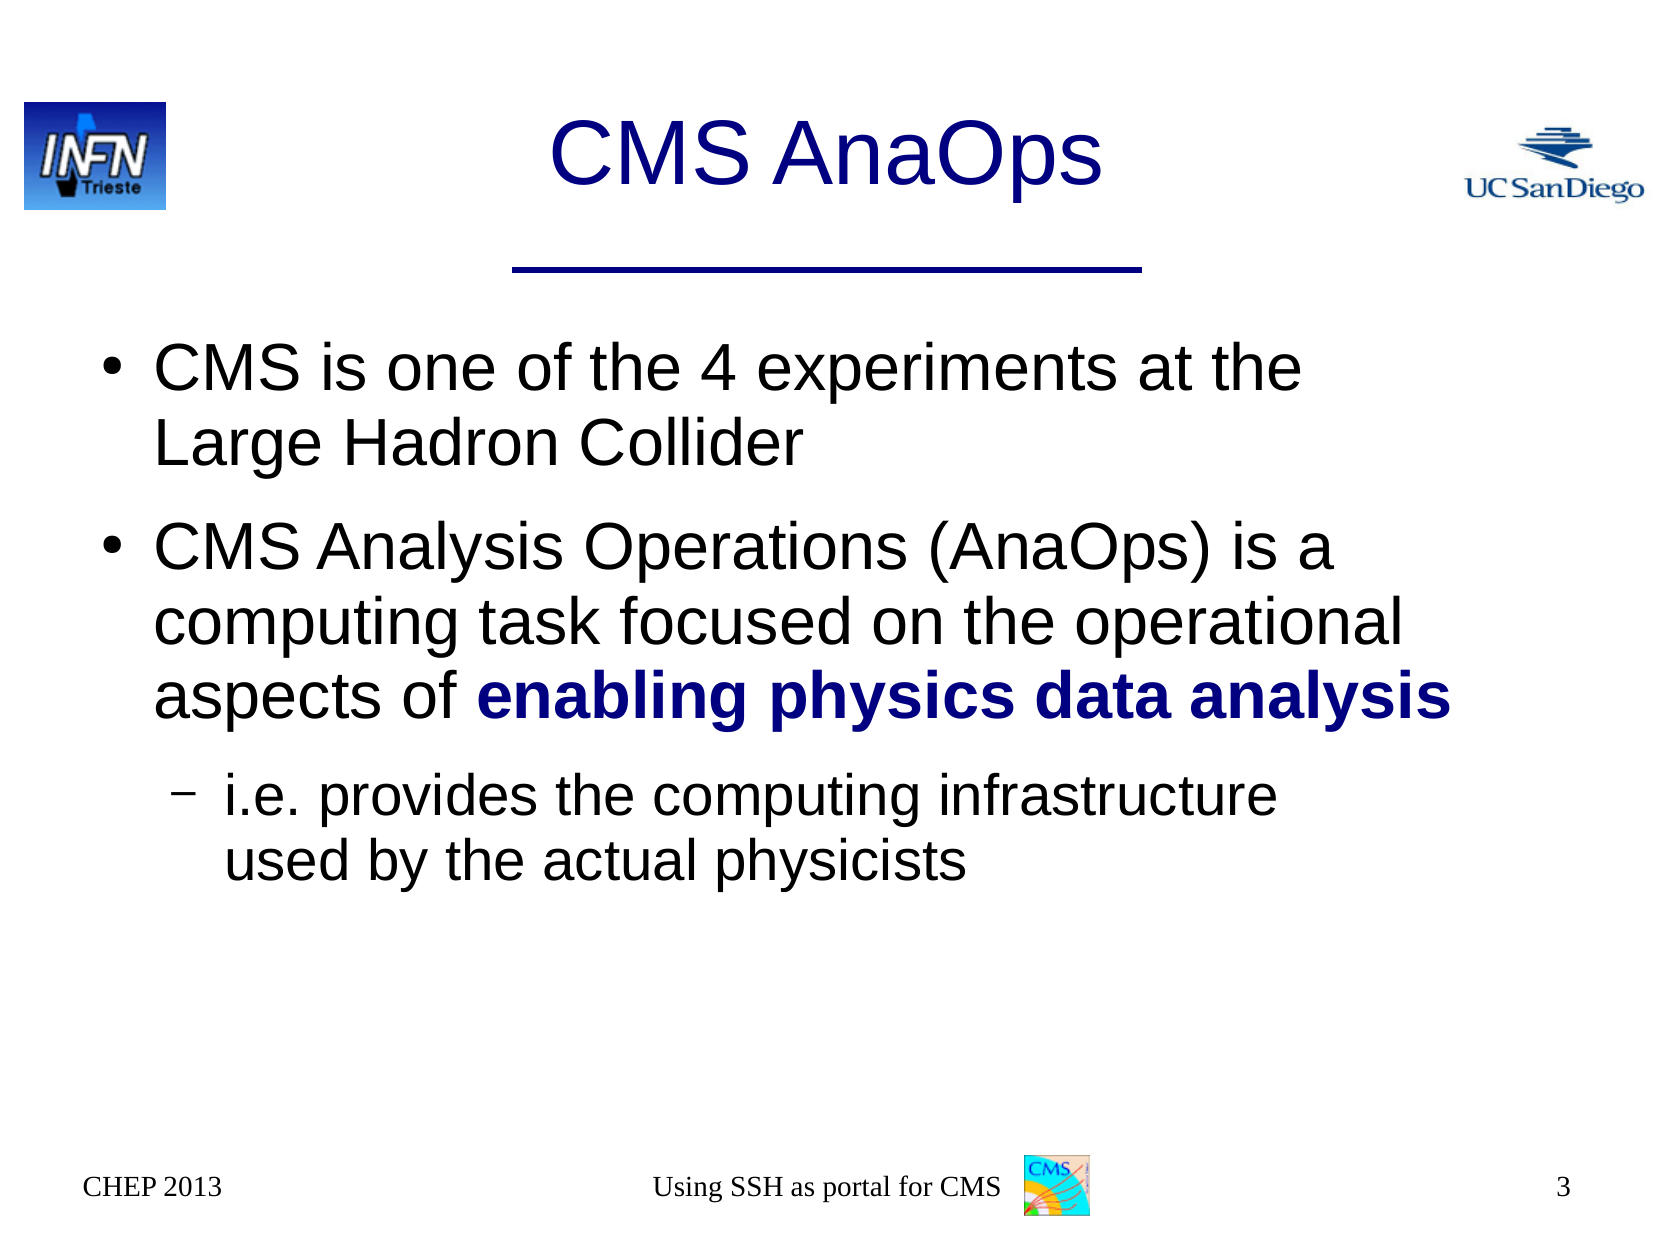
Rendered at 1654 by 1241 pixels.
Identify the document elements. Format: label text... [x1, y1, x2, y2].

list CMS is one of the 4 experiments at the Large Hadron Collider CMS Analysis Operations (AnaOps) is a computing task focused on the operational aspects of enabling physics data analysis i.e. provides the computing infrastructure used by the actual physicists [82, 330, 1538, 1050]
picture [1571, 89, 1654, 240]
picture [1024, 1155, 1090, 1216]
title CMS AnaOps [82, 49, 1571, 257]
picture [24, 102, 82, 210]
